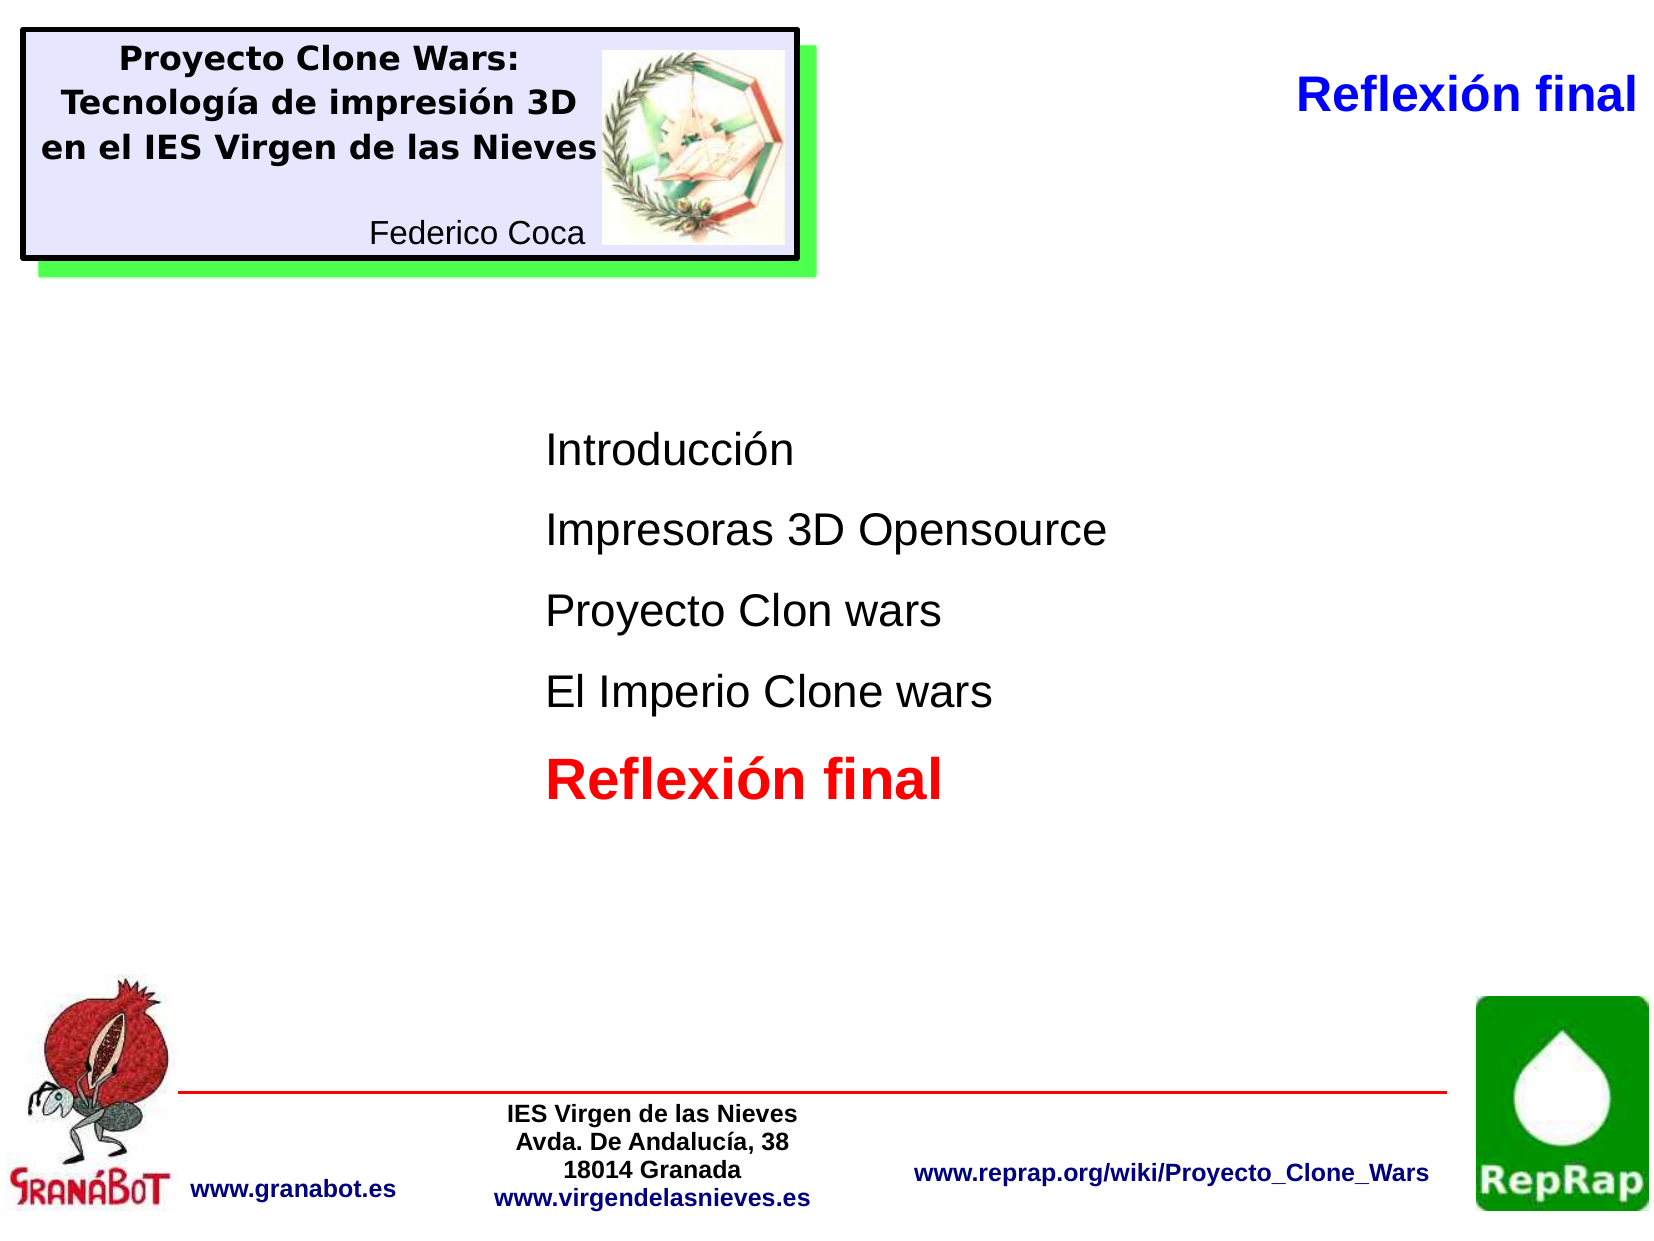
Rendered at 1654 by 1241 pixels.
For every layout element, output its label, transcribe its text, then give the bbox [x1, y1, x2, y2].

picture [602, 50, 786, 245]
text_box Proyecto Clone Wars: Tecnología de impresión 3D en el IES Virgen de las Nieves [23, 29, 798, 259]
picture [7, 974, 178, 1211]
text_box Reflexión final [1281, 59, 1654, 131]
text_box www.reprap.org/wiki/Proyecto_Clone_Wars [899, 1151, 1447, 1196]
text_box Introducción Impresoras 3D Opensource Proyecto Clon wars El Imperio Clone wars Reflexión final [530, 416, 1124, 820]
text_box www.granabot.es [178, 1167, 414, 1211]
text_box IES Virgen de las Nieves Avda. De Andalucía, 38 18014 Granada www.virgendelasnieves.es [479, 1092, 827, 1223]
text_box Federico Coca [354, 206, 601, 259]
picture [1476, 996, 1649, 1211]
